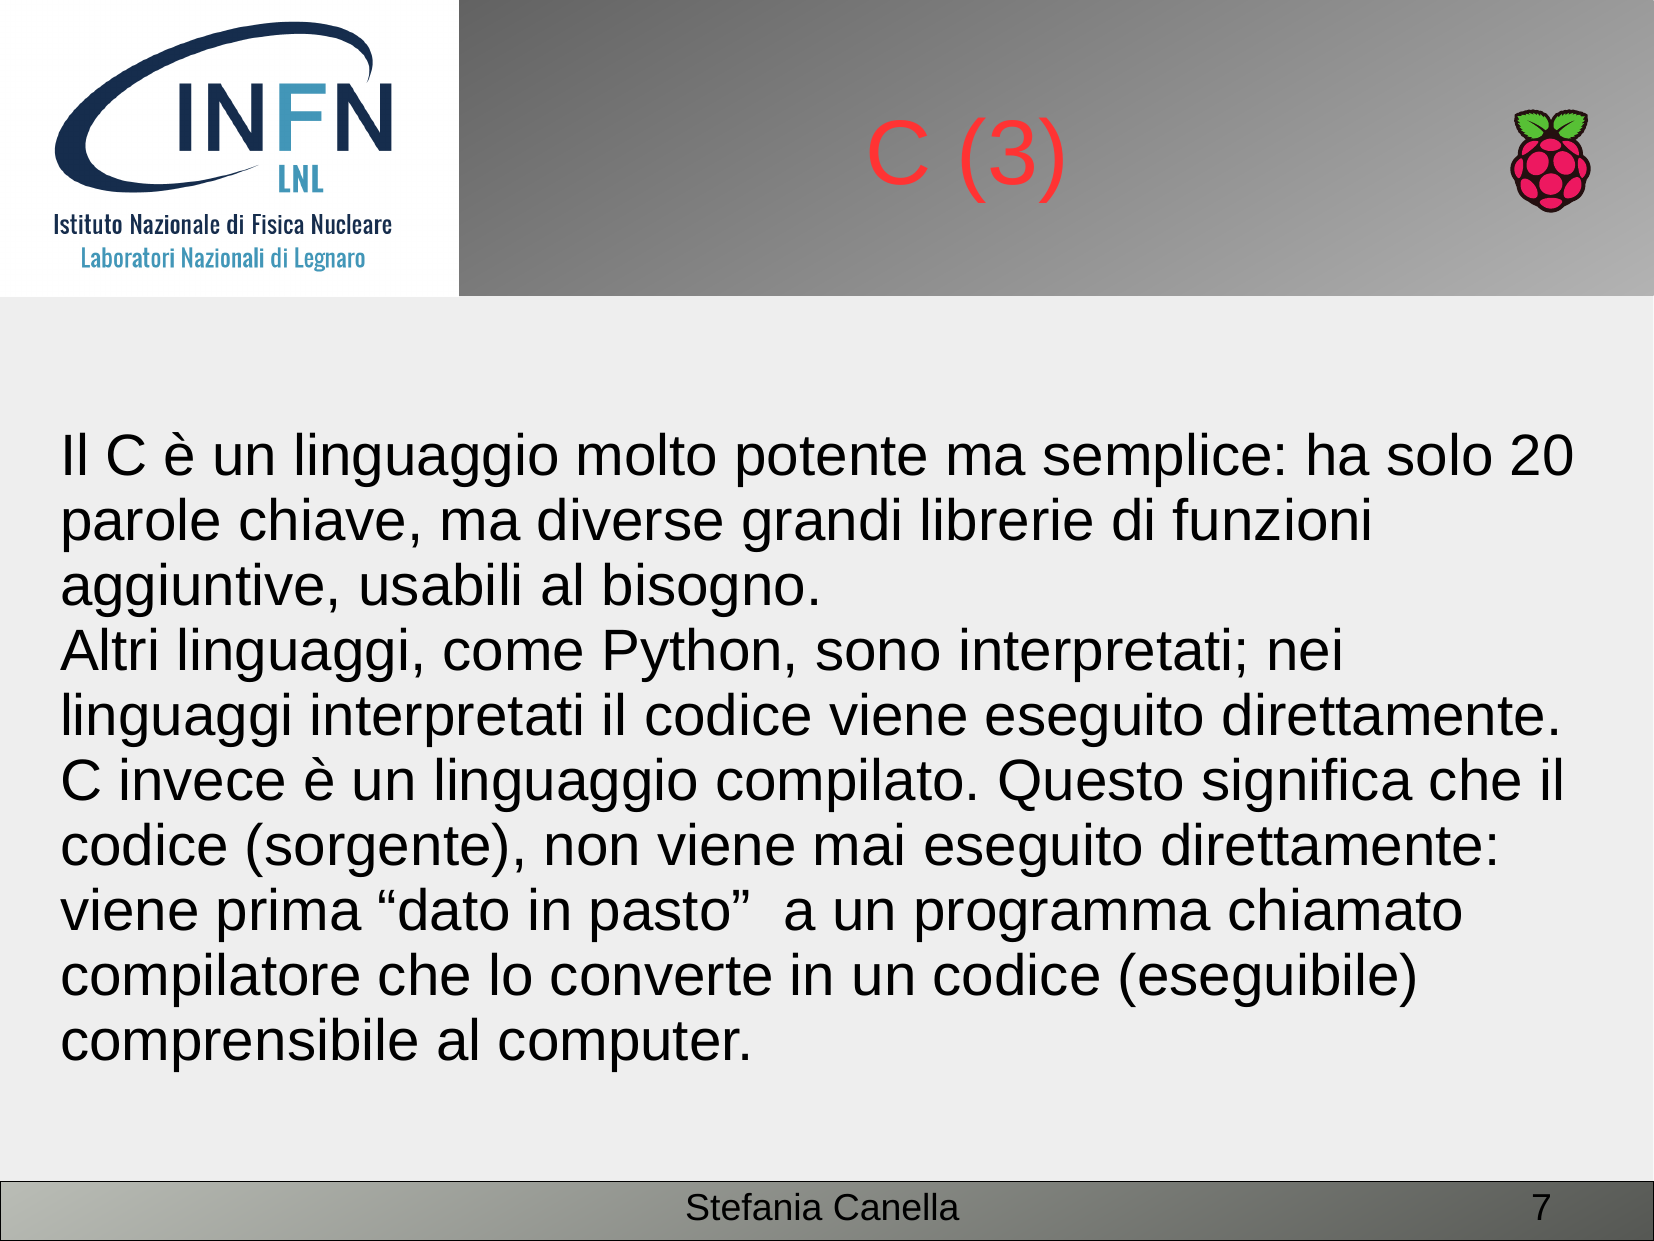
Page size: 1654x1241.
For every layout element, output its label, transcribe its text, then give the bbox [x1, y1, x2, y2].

text_box [984, 1181, 1516, 1241]
picture [0, 0, 459, 297]
text_box [459, 0, 1654, 296]
text_box Stefania Canella [670, 1178, 984, 1241]
title C (3) [459, 49, 1571, 257]
subtitle Il C è un linguaggio molto potente ma semplice: ha solo 20 parole chiave, ma diverse grandi librerie di funzioni aggiuntive, usabili al bisogno. Altri linguaggi, come Python, sono interpretati; nei linguaggi interpretati il codice viene eseguito direttamente. C invece è un linguaggio compilato. Questo significa che il codice (sorgente), non viene mai eseguito direttamente: viene prima “dato in pasto” a un programma chiamato compilatore che lo converte in un codice (eseguibile) comprensibile al computer. [60, 360, 1583, 1136]
text_box [0, 1181, 670, 1241]
text_box <number> [1516, 1178, 1654, 1241]
